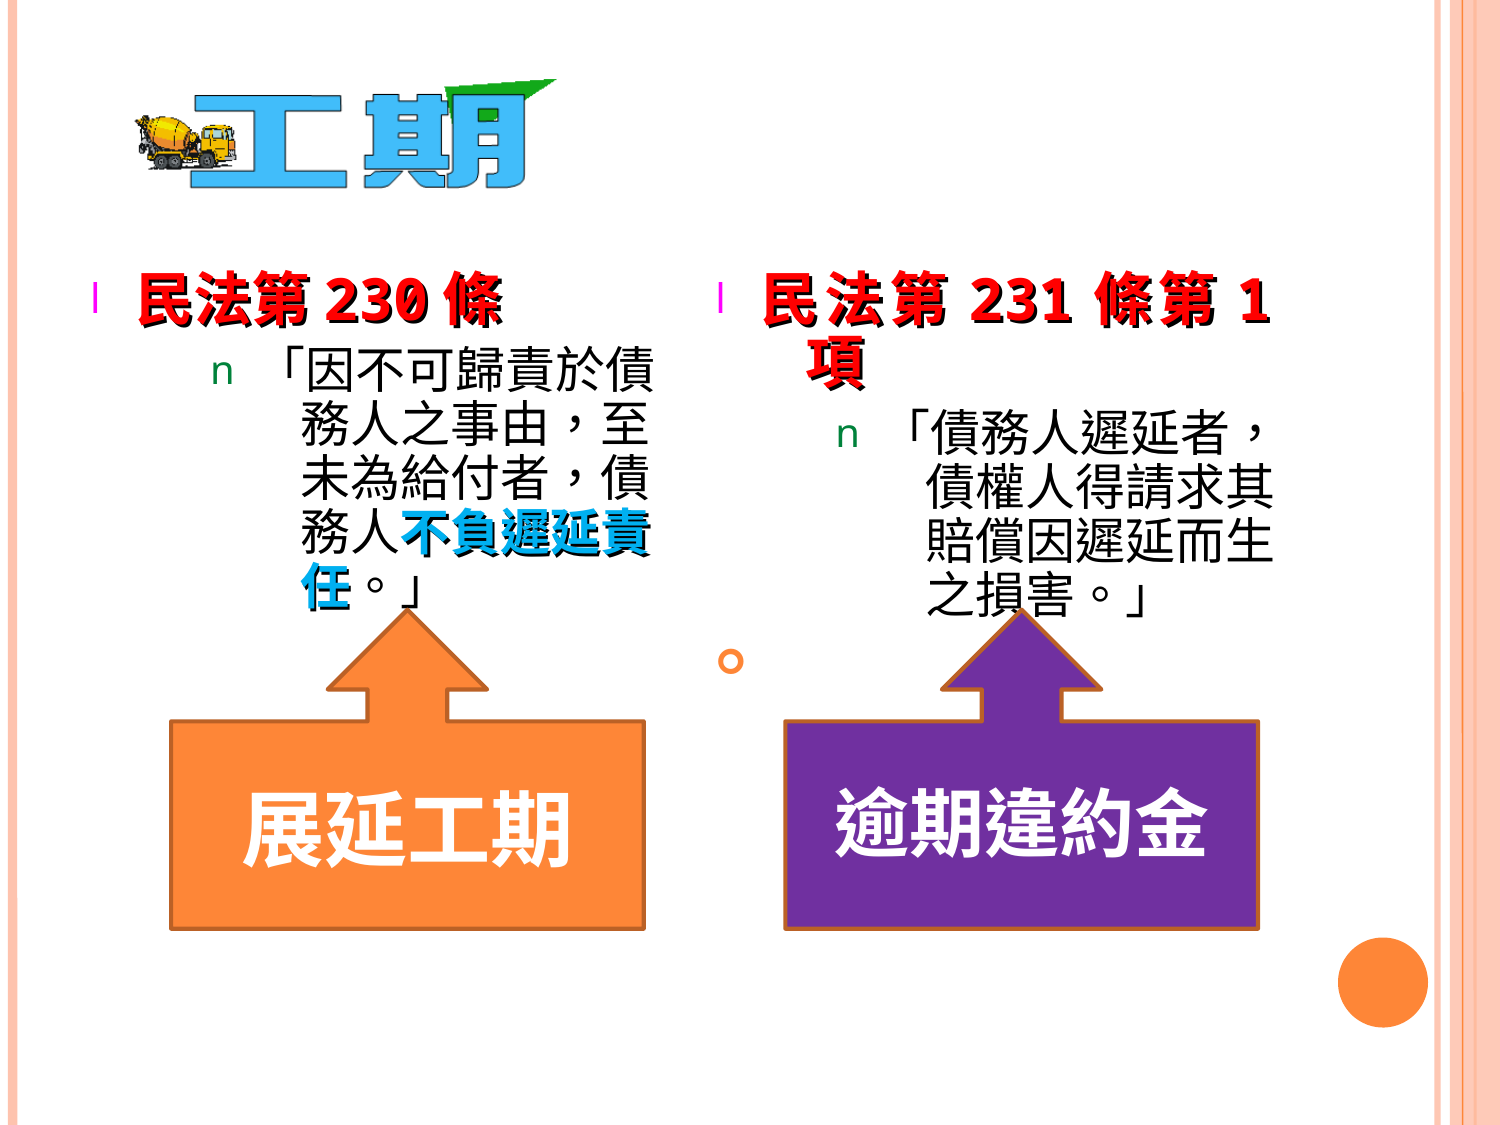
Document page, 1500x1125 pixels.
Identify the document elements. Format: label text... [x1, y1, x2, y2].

text_box 逾期違約金 [809, 769, 1235, 876]
text_box [171, 609, 644, 929]
list 民法第231條第1項 「債務人遲延者，債權人得請求其賠償因遲延而生之損害。」 [700, 262, 1301, 1013]
text_box [785, 609, 1258, 929]
text_box 展延工期 [194, 769, 621, 886]
list 民法第230條 「因不可歸責於債務人之事由，至未為給付者，債務人不負遲延責任。」 [75, 262, 676, 1013]
picture [123, 78, 565, 192]
